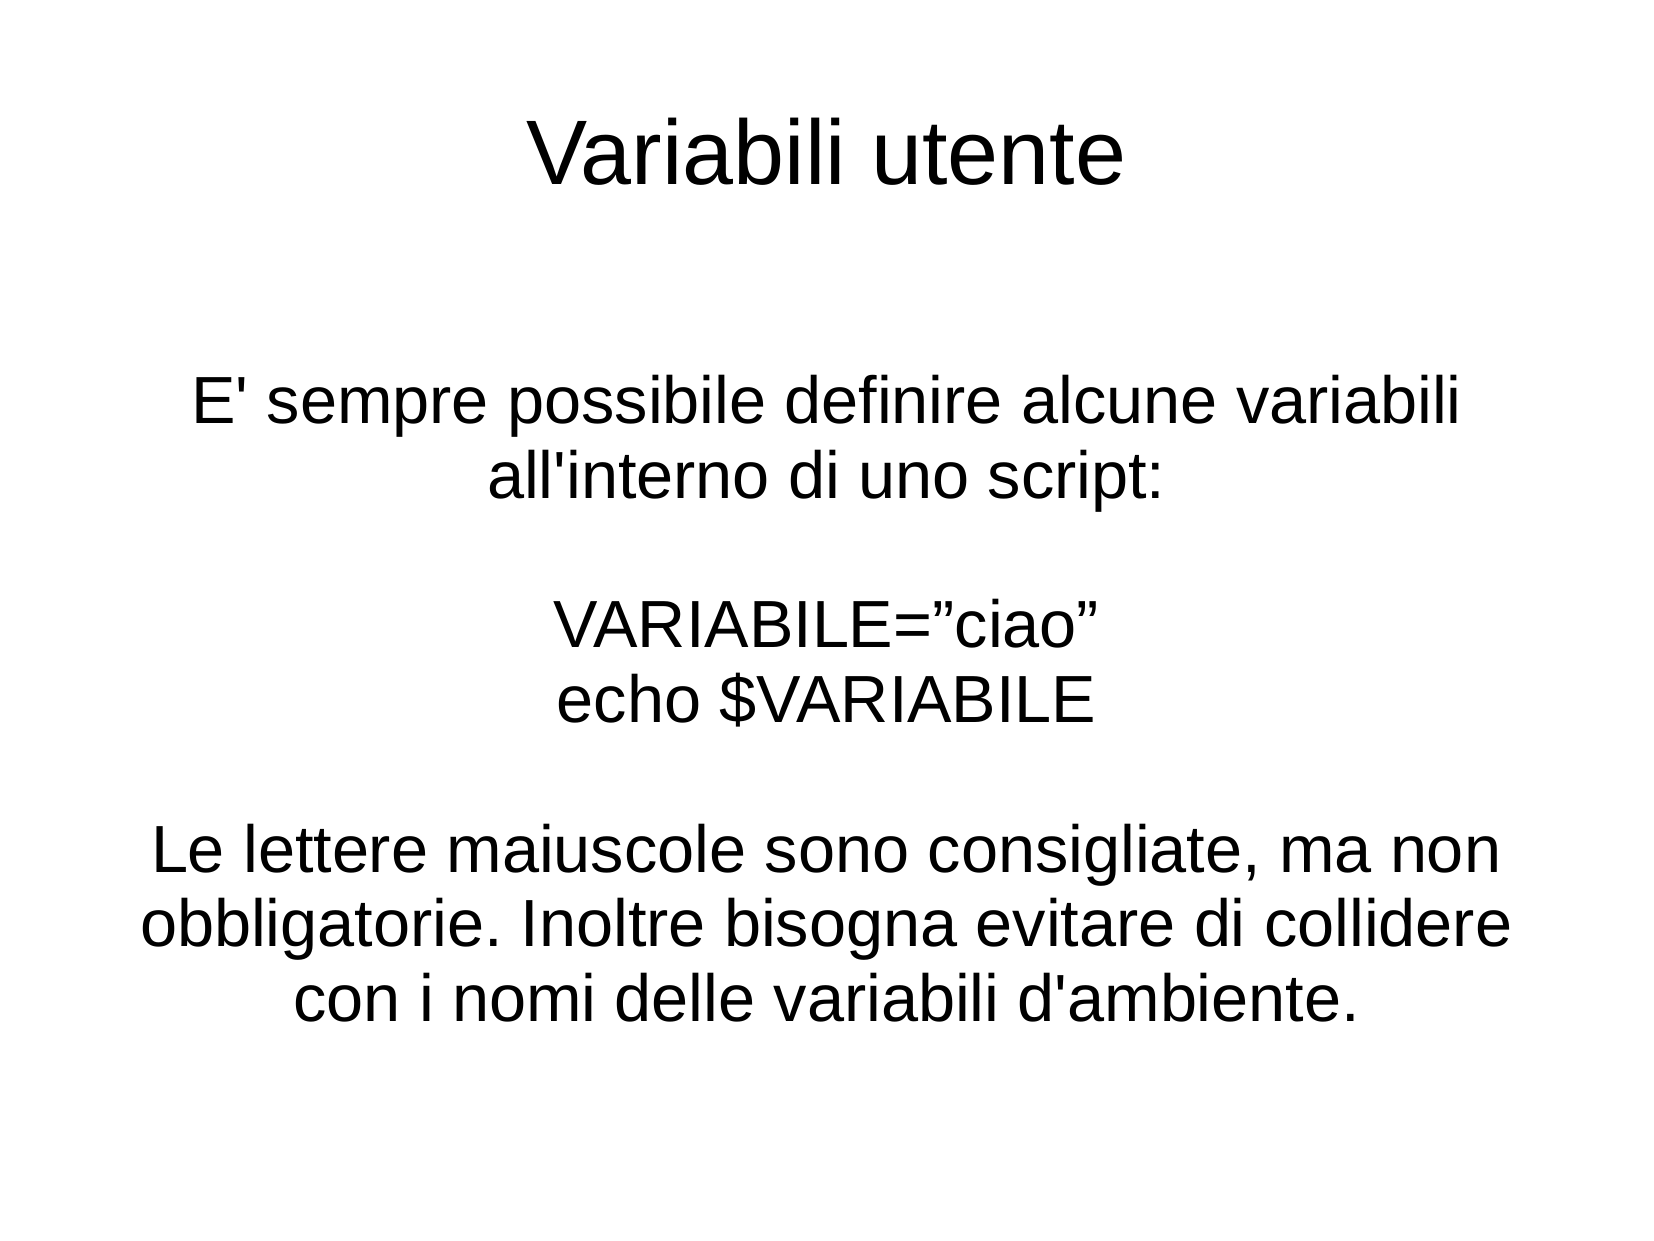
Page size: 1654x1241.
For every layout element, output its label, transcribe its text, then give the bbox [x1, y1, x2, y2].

title Variabili utente [82, 49, 1571, 257]
subtitle E' sempre possibile definire alcune variabili all'interno di uno script: VARIABILE=”ciao” echo $VARIABILE Le lettere maiuscole sono consigliate, ma non obbligatorie. Inoltre bisogna evitare di collidere con i nomi delle variabili d'ambiente. [82, 297, 1571, 1102]
